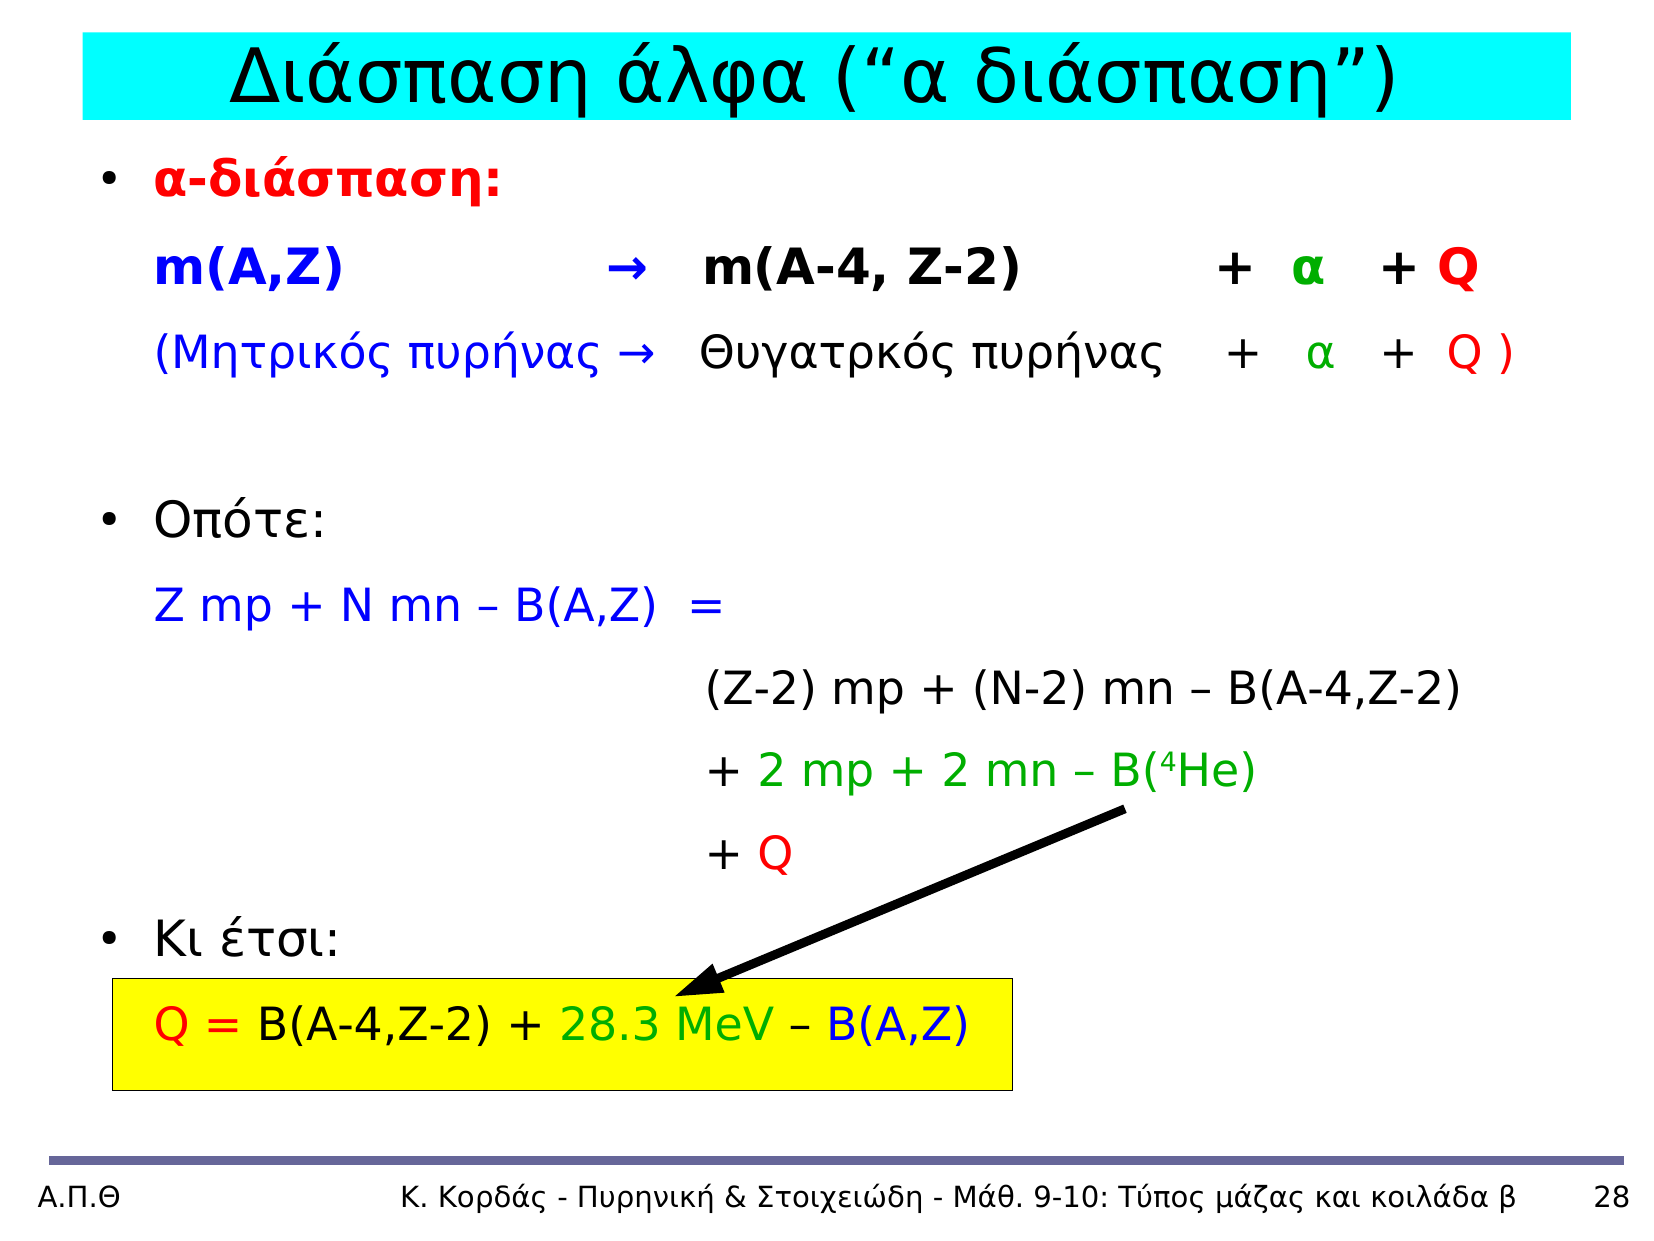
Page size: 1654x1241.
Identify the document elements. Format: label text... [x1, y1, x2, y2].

list α-διάσπαση: m(A,Z) → m(A-4, Z-2) + α + Q (Μητρικός πυρήνας → Θυγατρκός πυρήνας + α + Q ) Οπότε: Z mp + N mn – B(A,Z) = (Z-2) mp + (N-2) mn – B(A-4,Z-2) + 2 mp + 2 mn – B(4He) + Q Κι έτσι: Q = B(A-4,Z-2) + 28.3 MeV – B(A,Z) [82, 150, 1571, 1144]
title Διάσπαση άλφα (“α διάσπαση”) [82, 32, 1571, 120]
